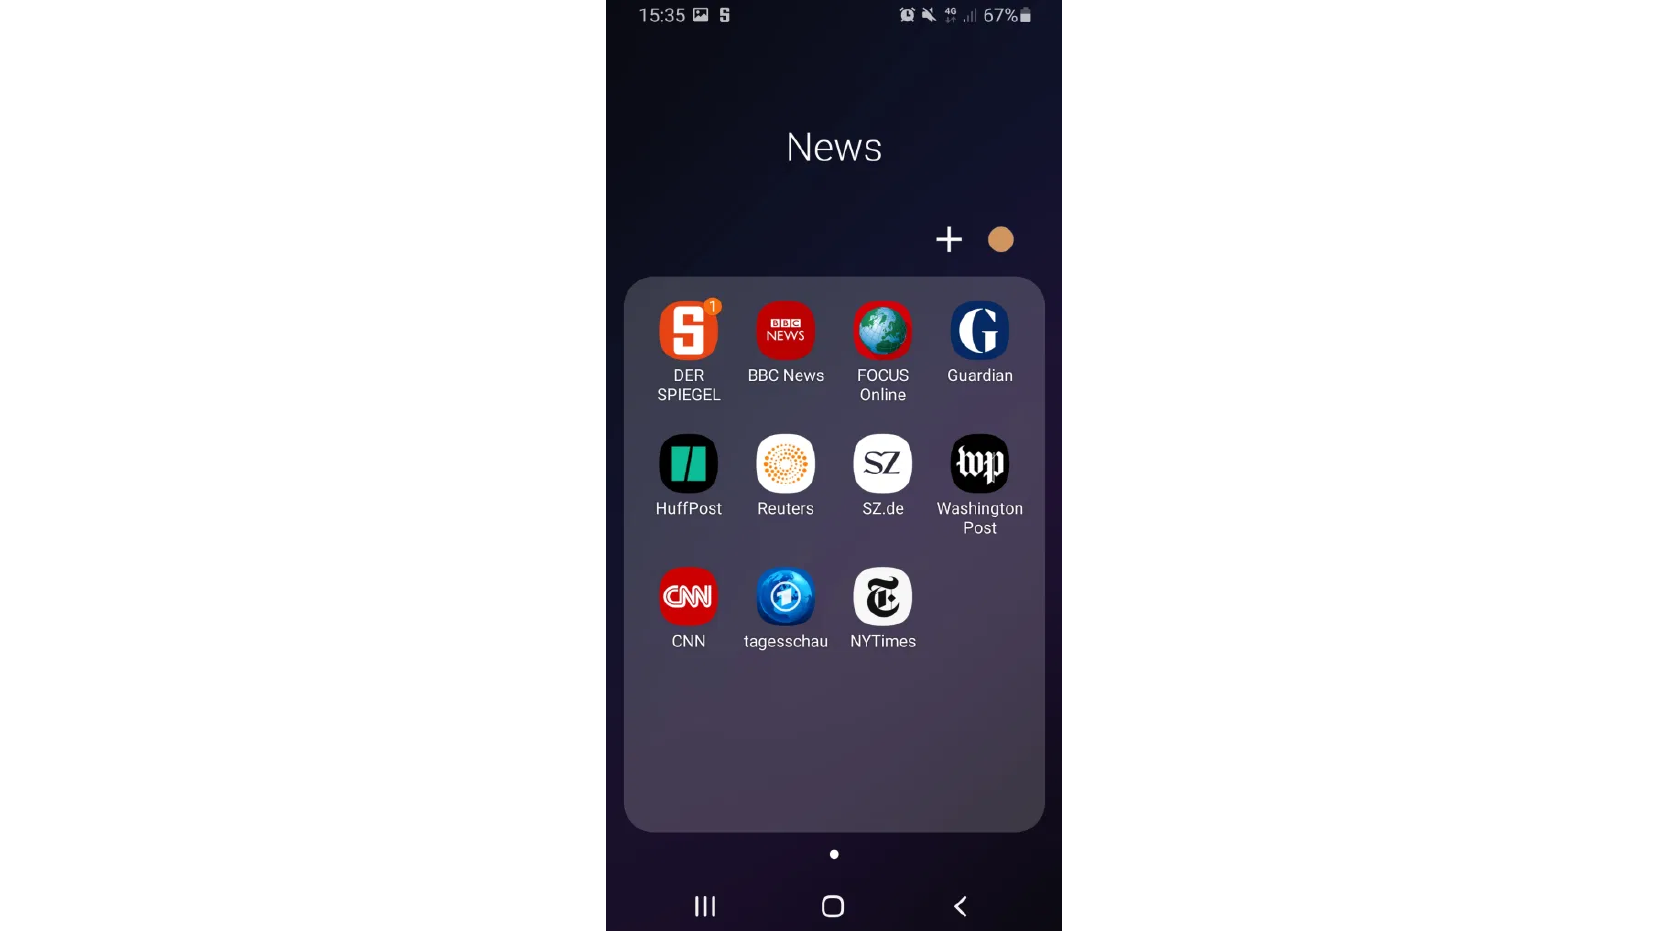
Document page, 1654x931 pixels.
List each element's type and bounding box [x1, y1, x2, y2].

picture [606, 0, 1062, 931]
